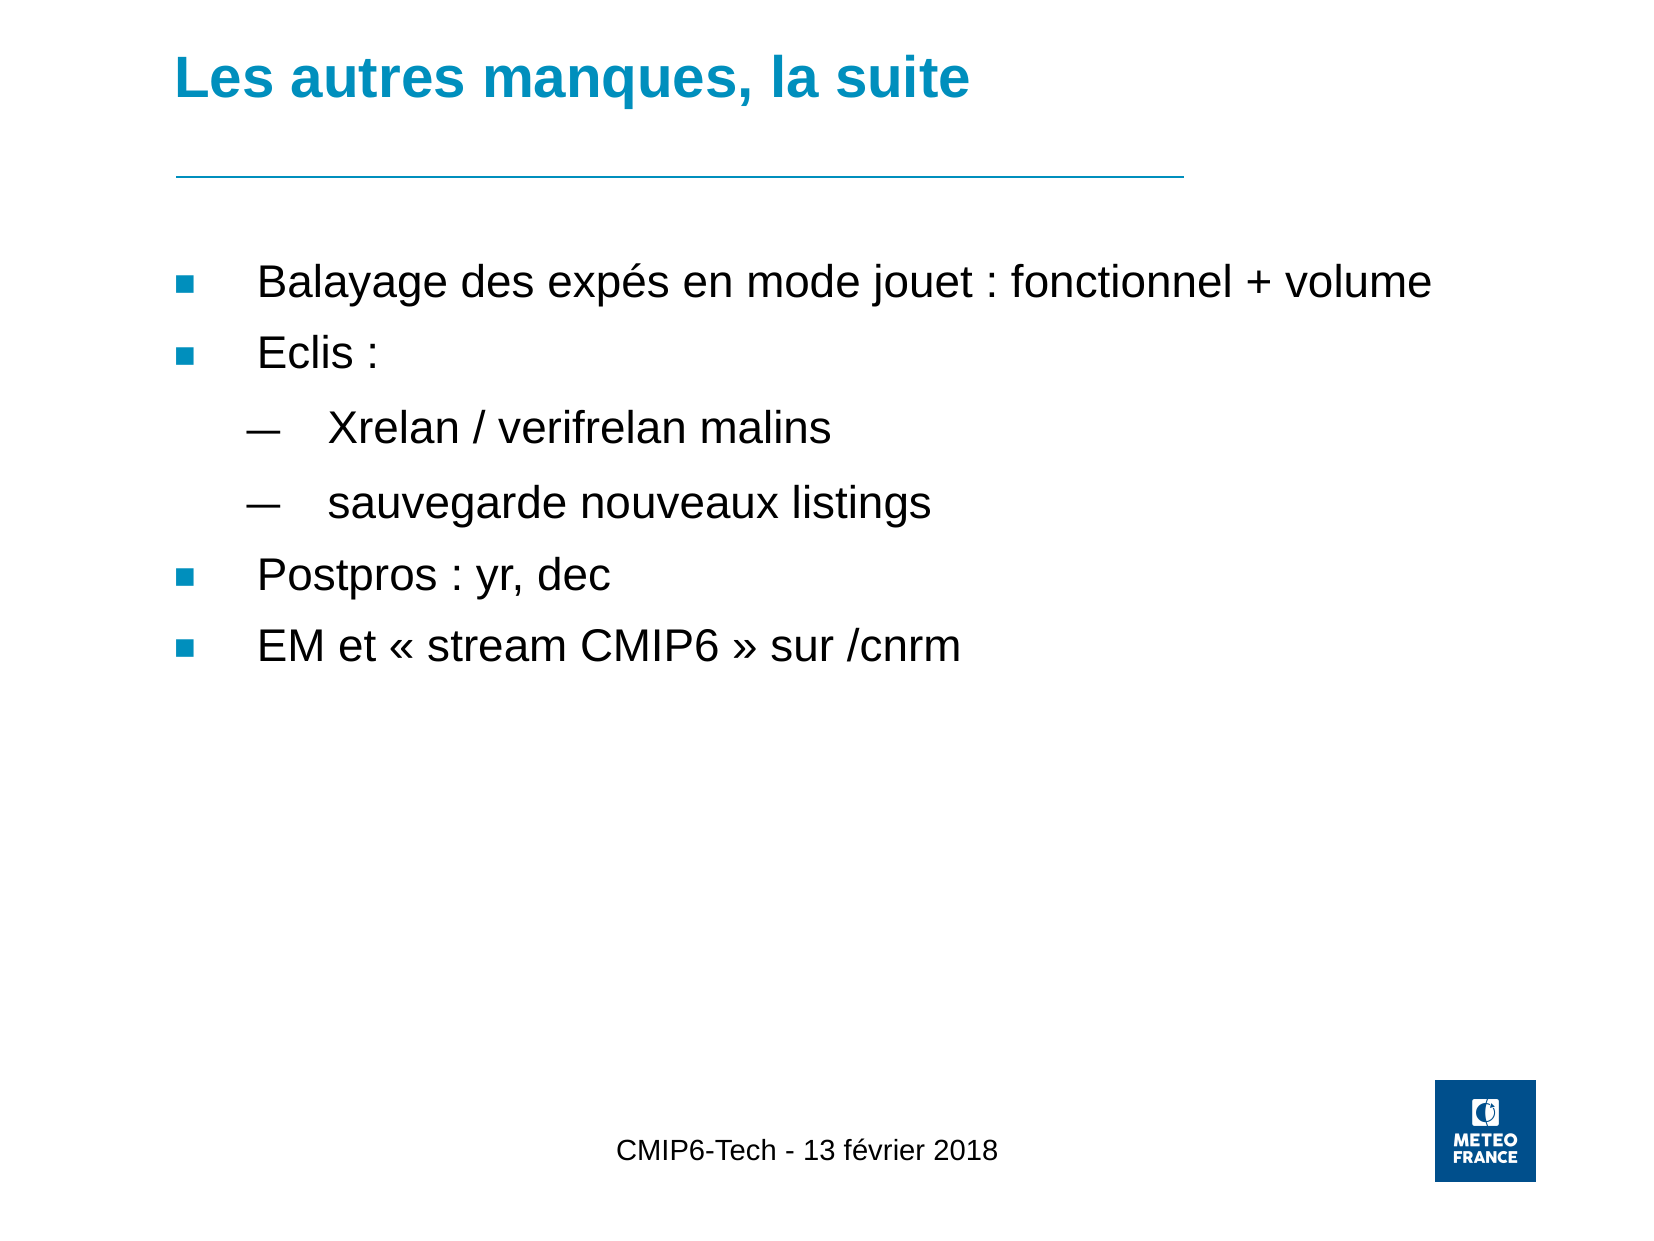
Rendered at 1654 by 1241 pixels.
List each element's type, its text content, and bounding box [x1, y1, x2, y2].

picture [1435, 1134, 1536, 1182]
list Balayage des expés en mode jouet : fonctionnel + volume Eclis : Xrelan / verifrelan malins sauvegarde nouveaux listings Postpros : yr, dec EM et « stream CMIP6 » sur /cnrm [156, 256, 1571, 1134]
title Les autres manques, la suite [174, 0, 1654, 156]
